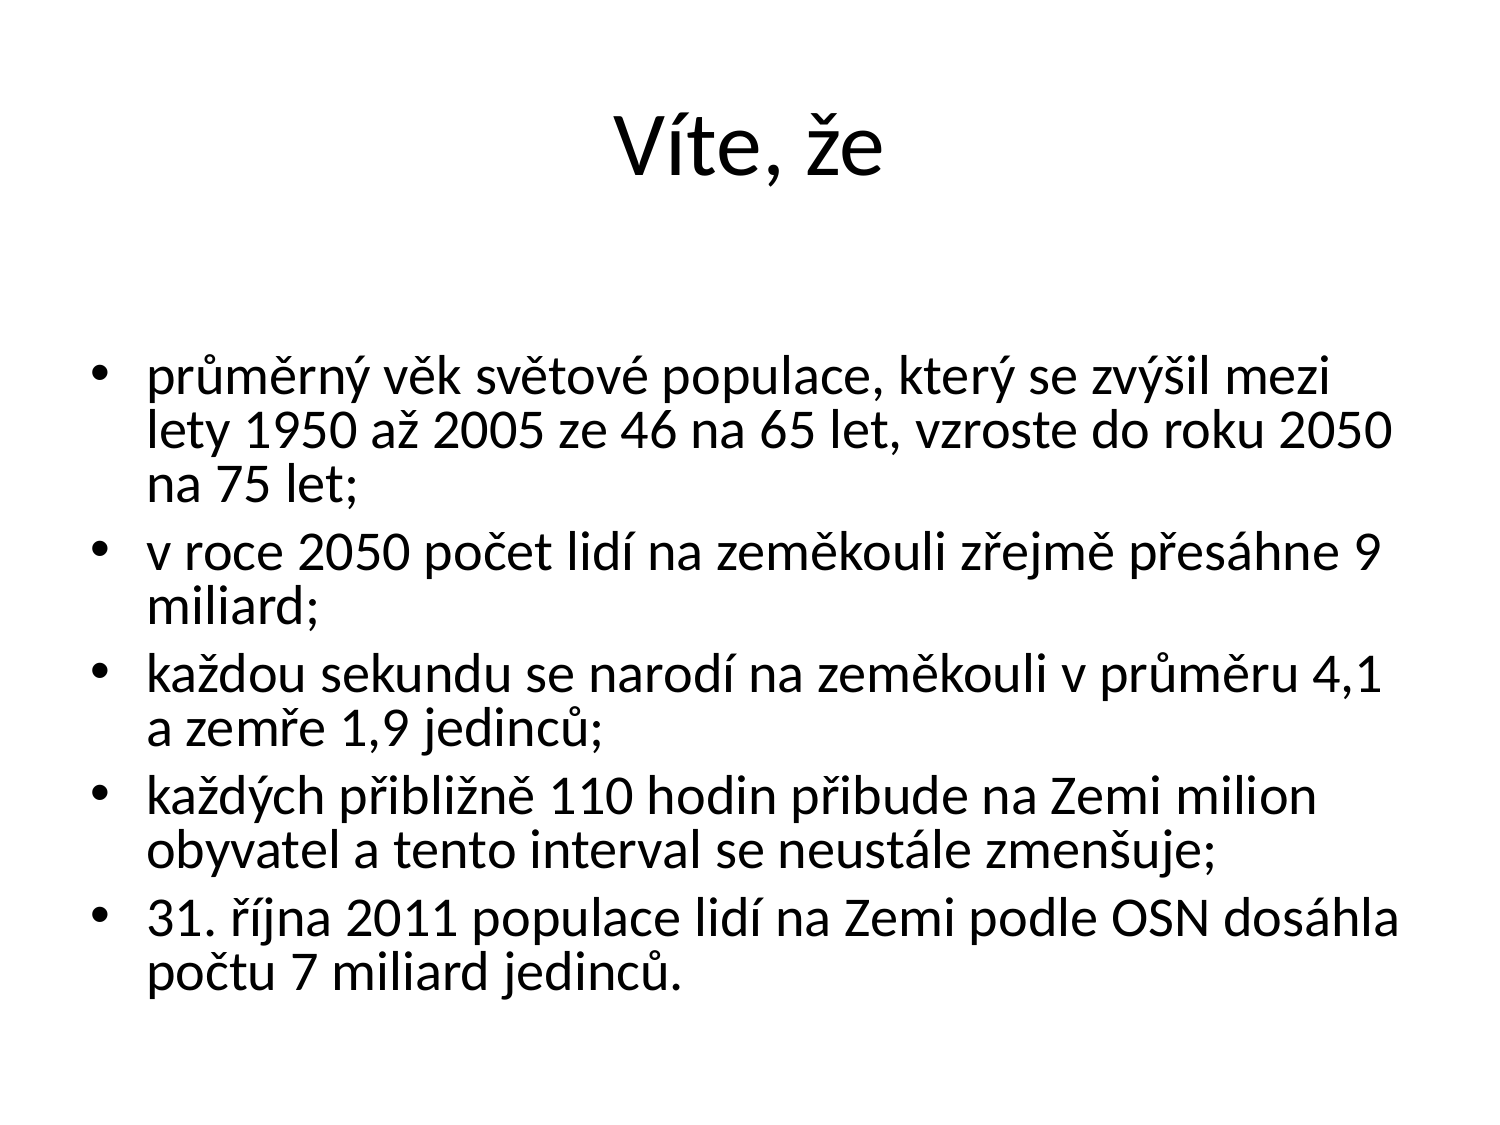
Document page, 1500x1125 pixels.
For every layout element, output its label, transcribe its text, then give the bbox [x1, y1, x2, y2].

list průměrný věk světové populace, který se zvýšil mezi lety 1950 až 2005 ze 46 na 65 let, vzroste do roku 2050 na 75 let; v roce 2050 počet lidí na zeměkouli zřejmě přesáhne 9 miliard; každou sekundu se narodí na zeměkouli v průměru 4,1 a zemře 1,9 jedinců; každých přibližně 110 hodin přibude na Zemi milion obyvatel a tento interval se neustále zmenšuje; 31. října 2011 populace lidí na Zemi podle OSN dosáhla počtu 7 miliard jedinců. [75, 262, 1426, 1082]
title Víte, že [75, 45, 1426, 233]
